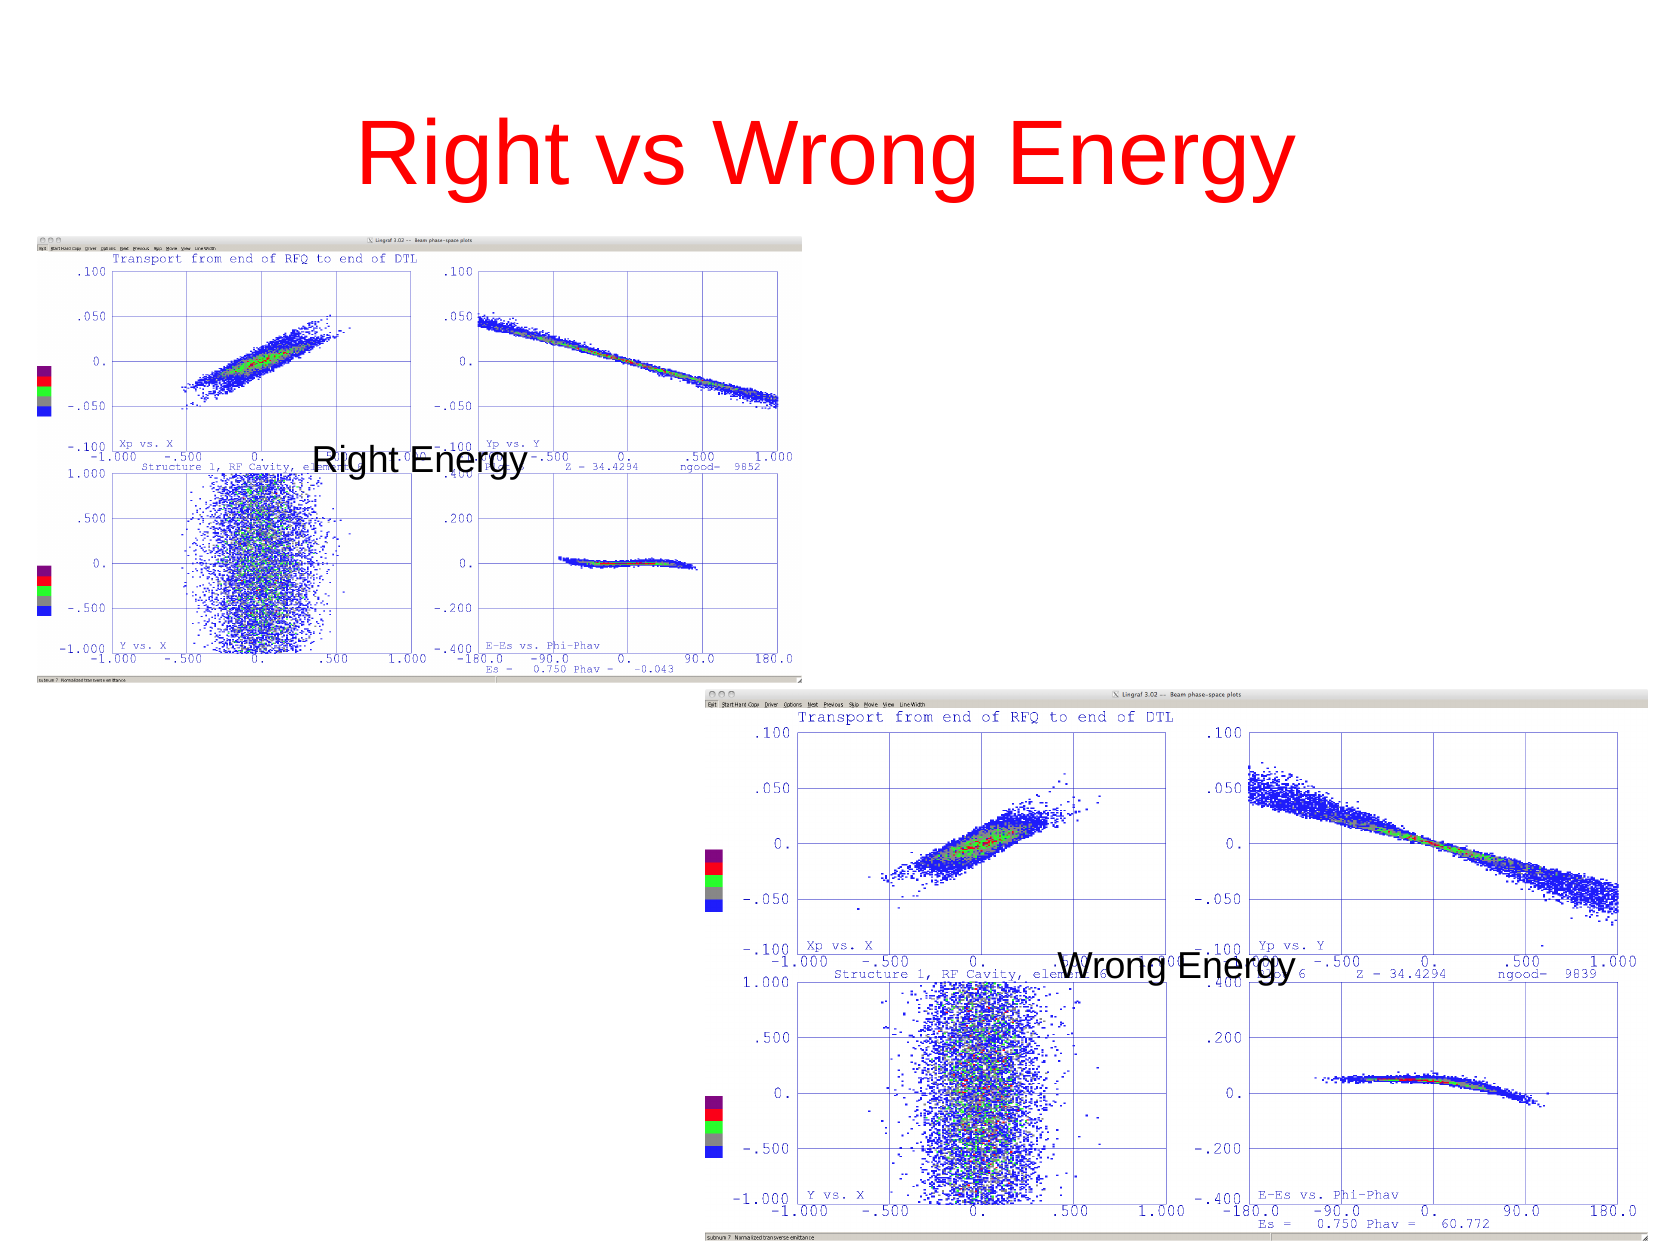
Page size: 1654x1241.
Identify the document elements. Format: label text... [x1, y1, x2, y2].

picture [37, 236, 802, 683]
title Right vs Wrong Energy [82, 49, 1571, 257]
picture [705, 689, 1648, 1241]
